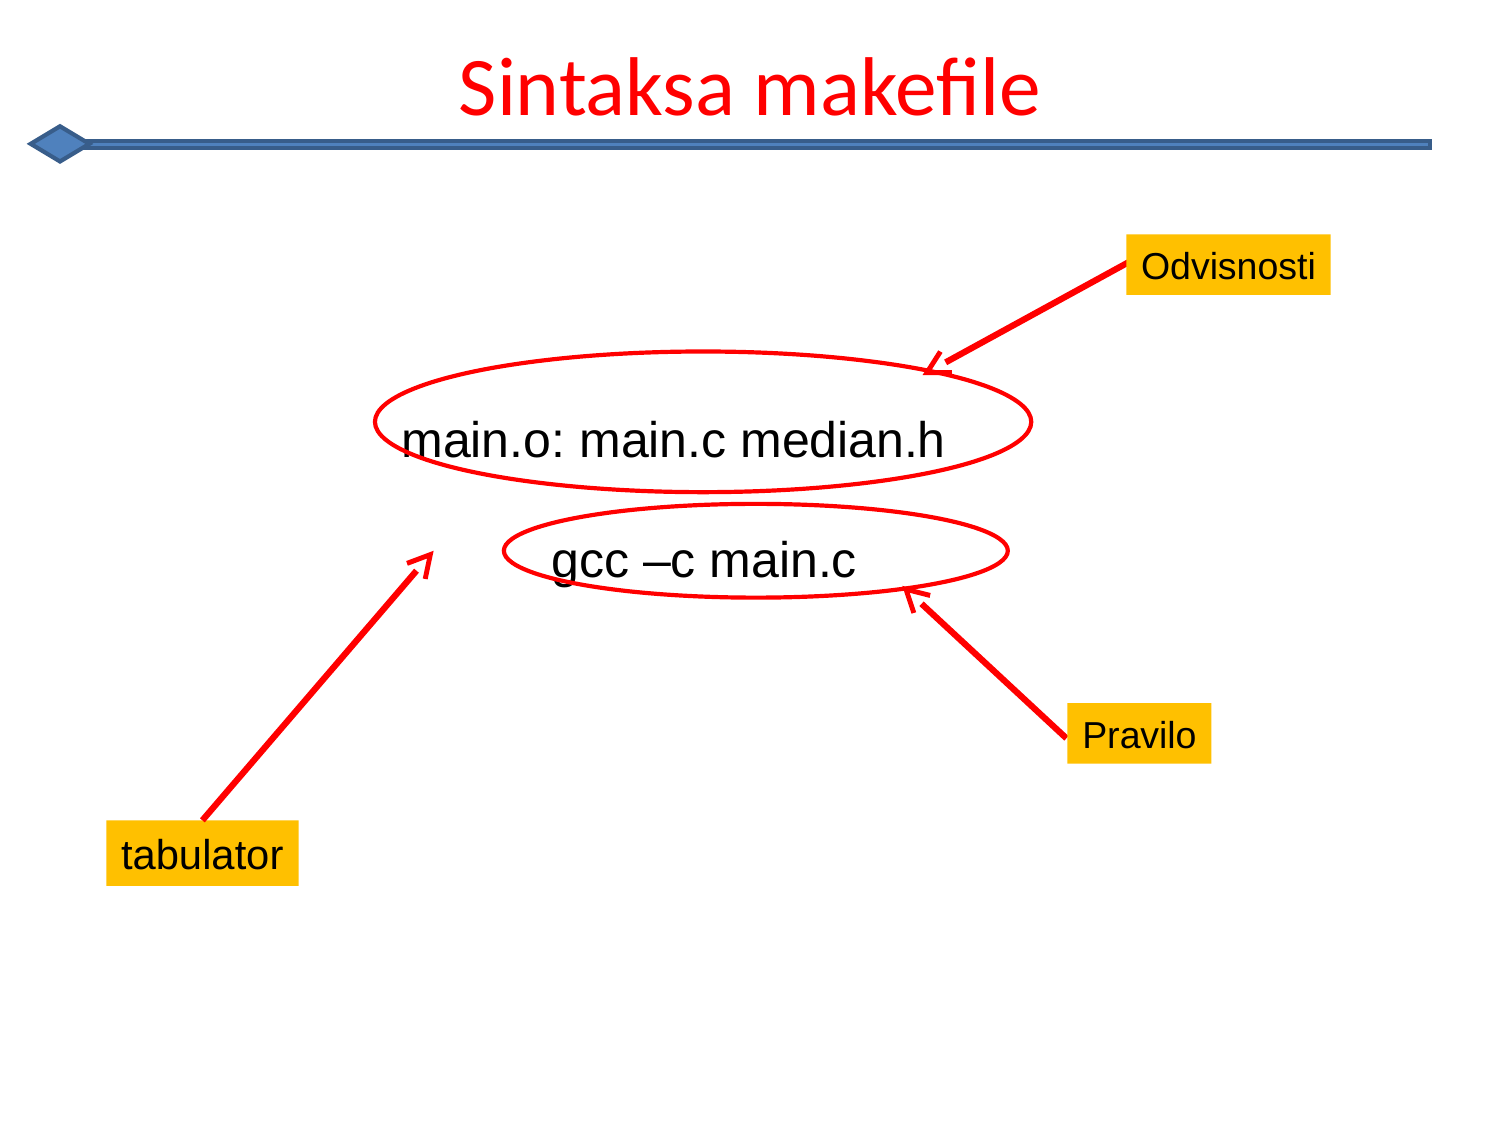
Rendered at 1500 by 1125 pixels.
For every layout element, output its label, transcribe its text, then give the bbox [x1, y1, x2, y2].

text_box main.o: main.c median.h gcc –c main.c [386, 339, 1137, 596]
title Sintaksa makefile [75, 23, 1426, 141]
text_box main.o: main.c median.h gcc –c main.c [507, 506, 1005, 595]
text_box main.o: main.c median.h gcc –c main.c [386, 354, 1029, 490]
text_box Pravilo [1067, 703, 1212, 764]
text_box Odvisnosti [1126, 234, 1331, 295]
text_box tabulator [106, 820, 299, 886]
